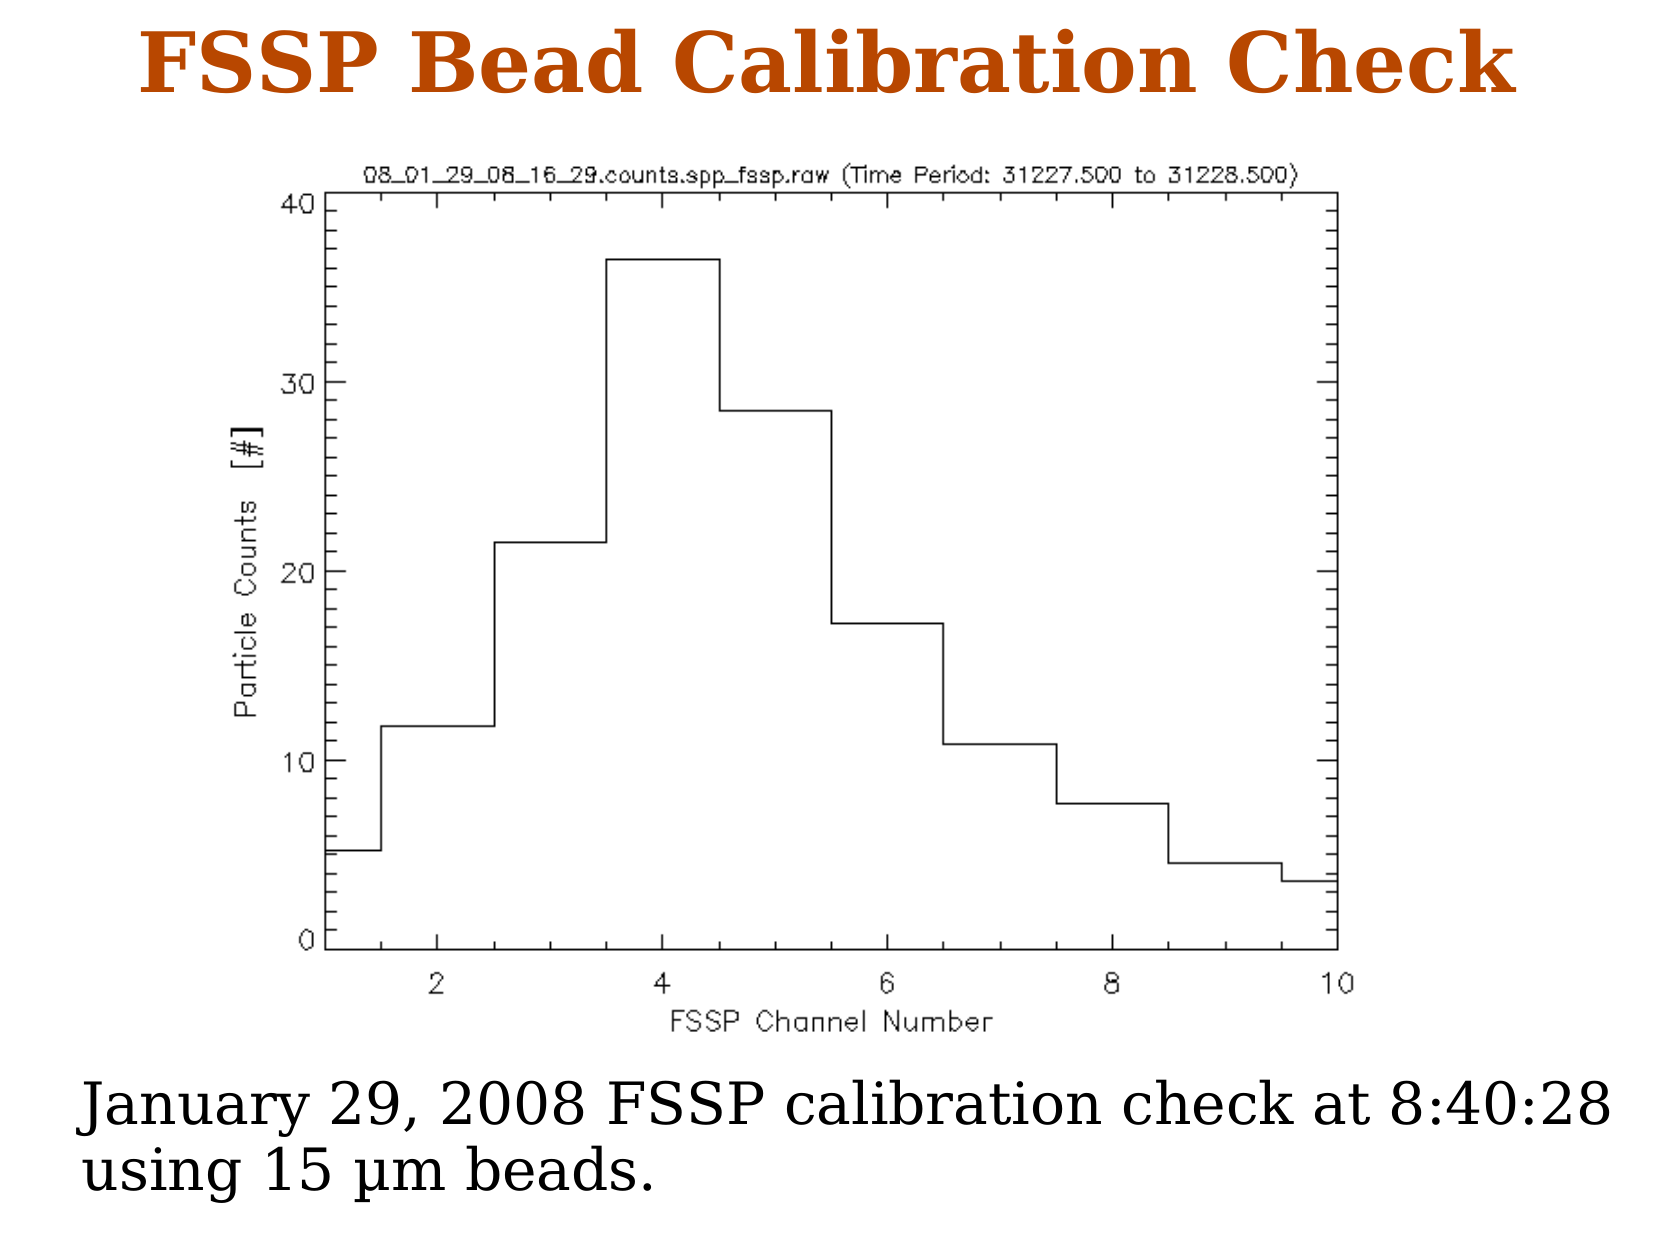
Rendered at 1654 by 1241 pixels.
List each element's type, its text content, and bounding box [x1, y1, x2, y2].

picture [141, 140, 1402, 1041]
text_box FSSP Bead Calibration Check [0, 7, 1654, 119]
text_box January 29, 2008 FSSP calibration check at 8:40:28 using 15 µm beads. [66, 1064, 1633, 1206]
